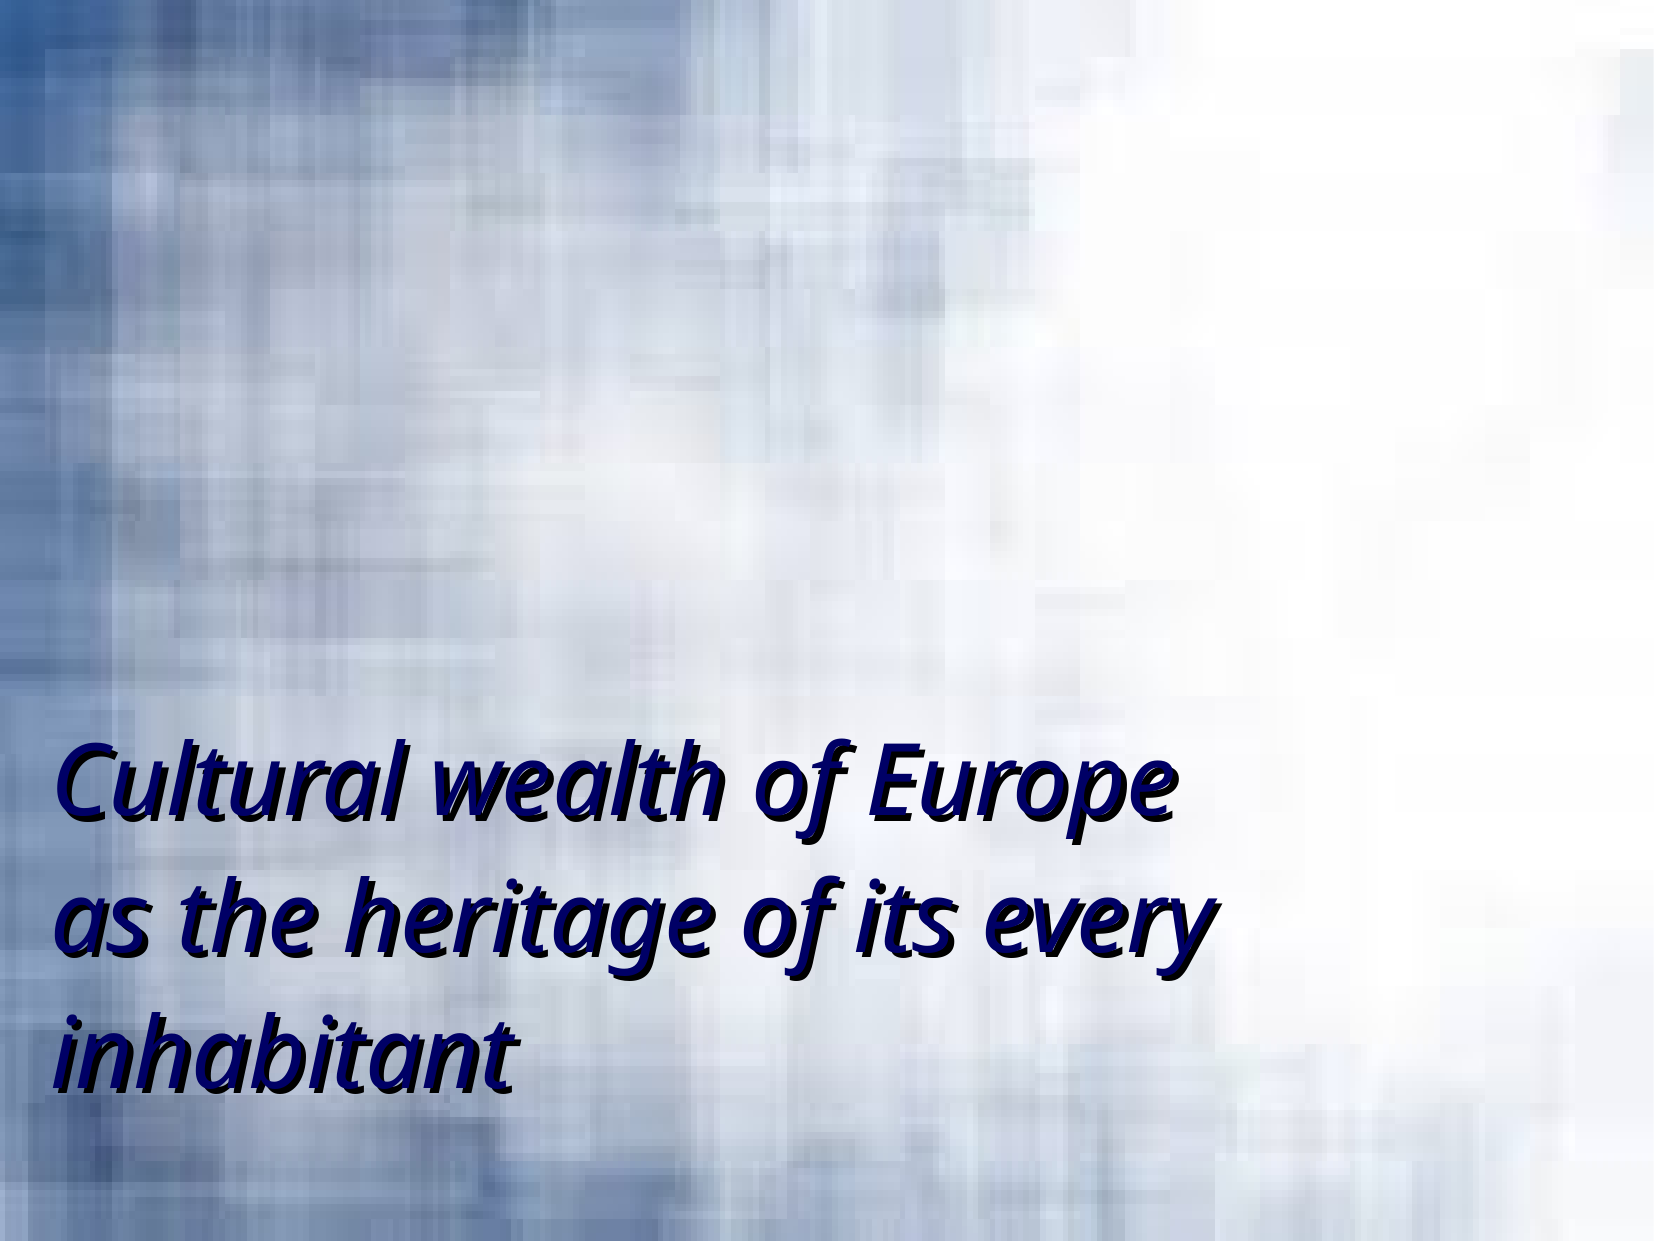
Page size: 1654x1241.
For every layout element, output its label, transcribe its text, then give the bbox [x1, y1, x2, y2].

picture [0, 0, 1654, 1241]
text_box Cultural wealth of Europe as the heritage of its every inhabitant [35, 701, 1276, 1170]
